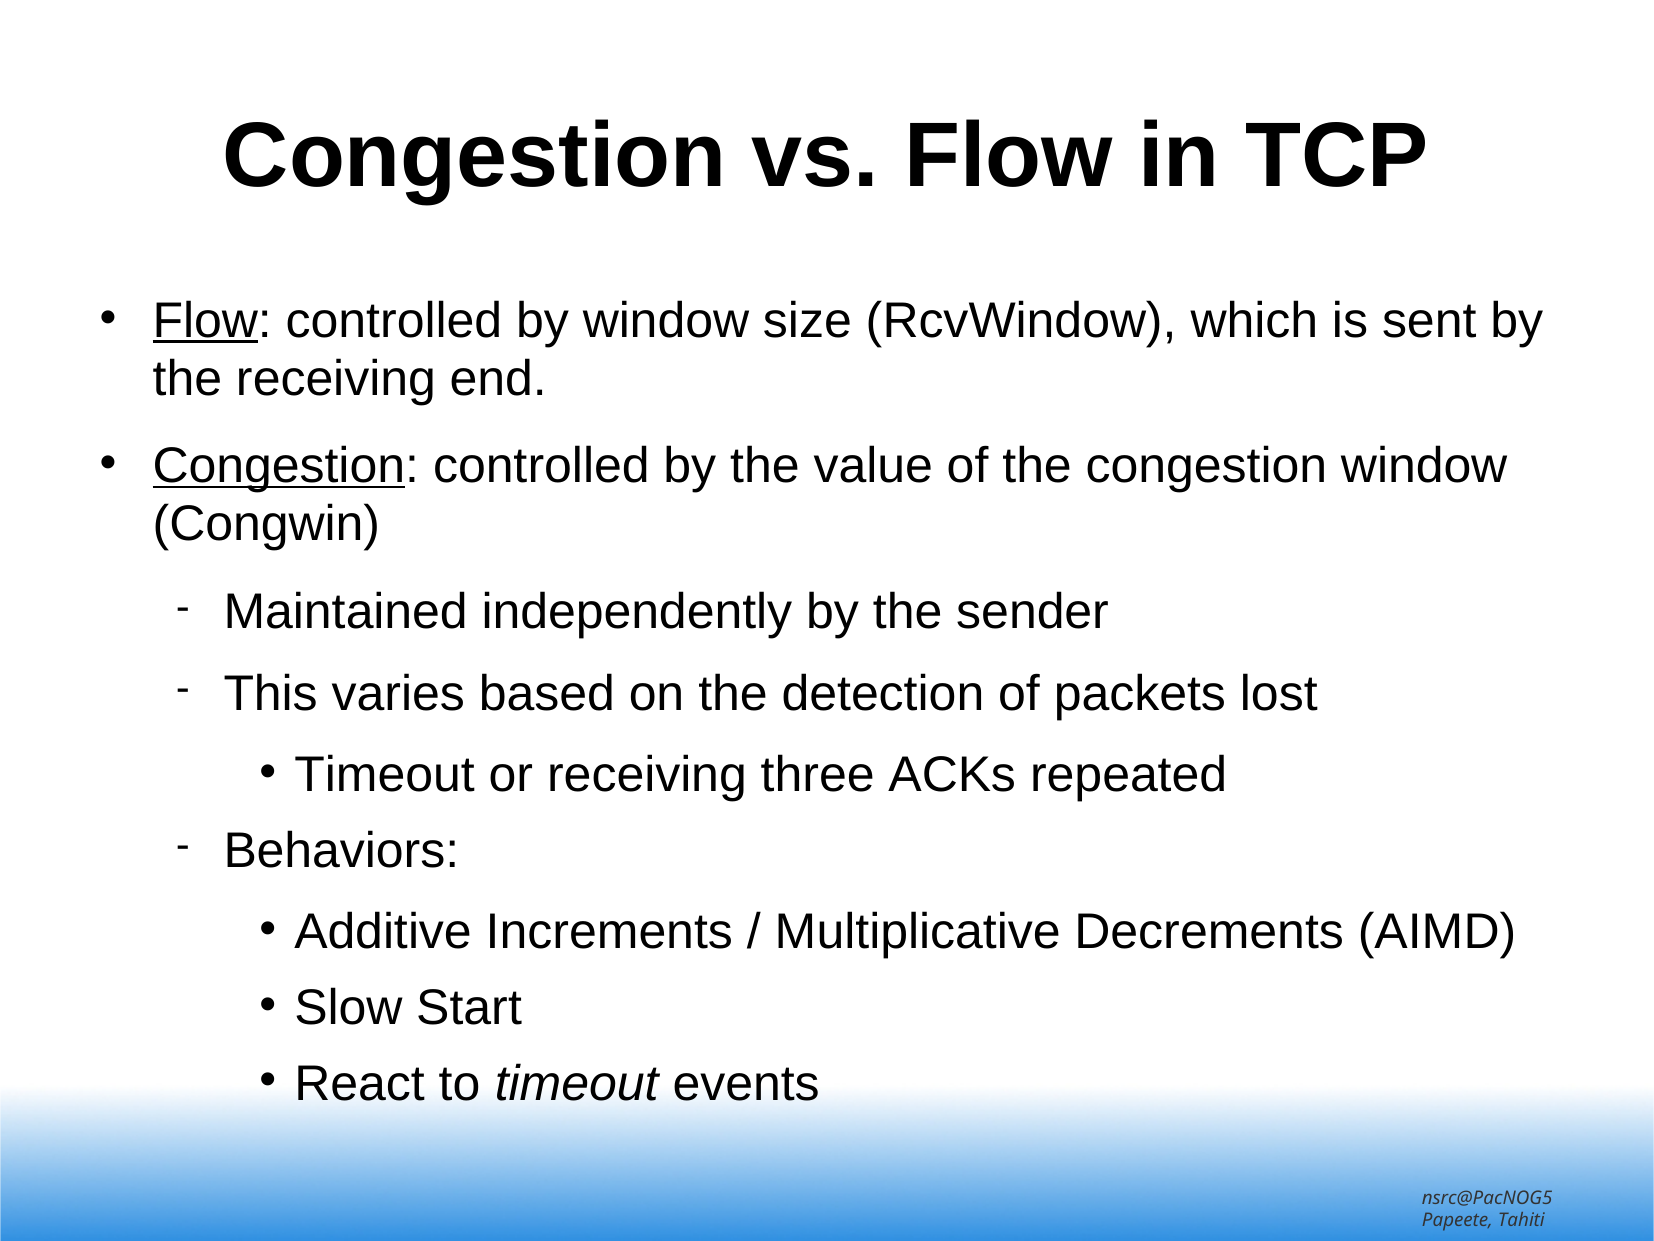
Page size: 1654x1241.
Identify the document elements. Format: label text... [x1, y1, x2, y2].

list Flow: controlled by window size (RcvWindow), which is sent by the receiving end. Congestion: controlled by the value of the congestion window (Congwin) Maintained independently by the sender This varies based on the detection of packets lost Timeout or receiving three ACKs repeated Behaviors: Additive Increments / Multiplicative Decrements (AIMD) Slow Start React to timeout events [82, 290, 1571, 1109]
picture [0, 1083, 1654, 1241]
title Congestion vs. Flow in TCP [82, 49, 1571, 257]
